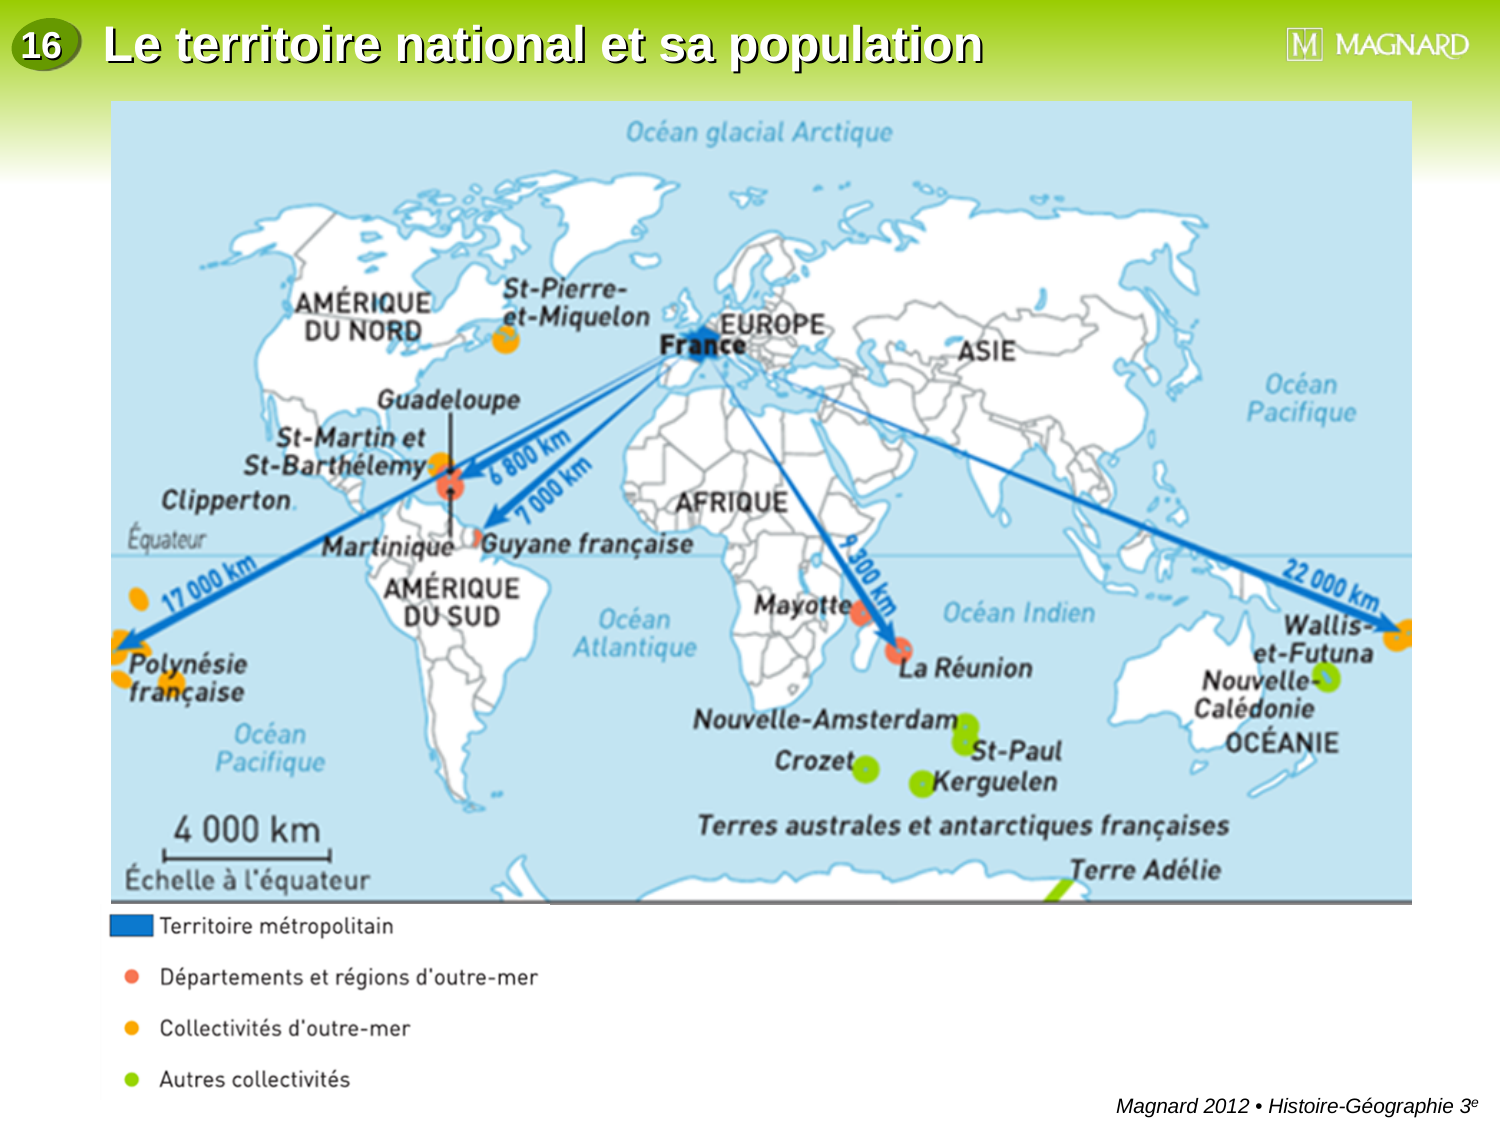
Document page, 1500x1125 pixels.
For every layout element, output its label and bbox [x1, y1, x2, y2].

picture [1251, 0, 1477, 100]
picture [100, 101, 1412, 1101]
